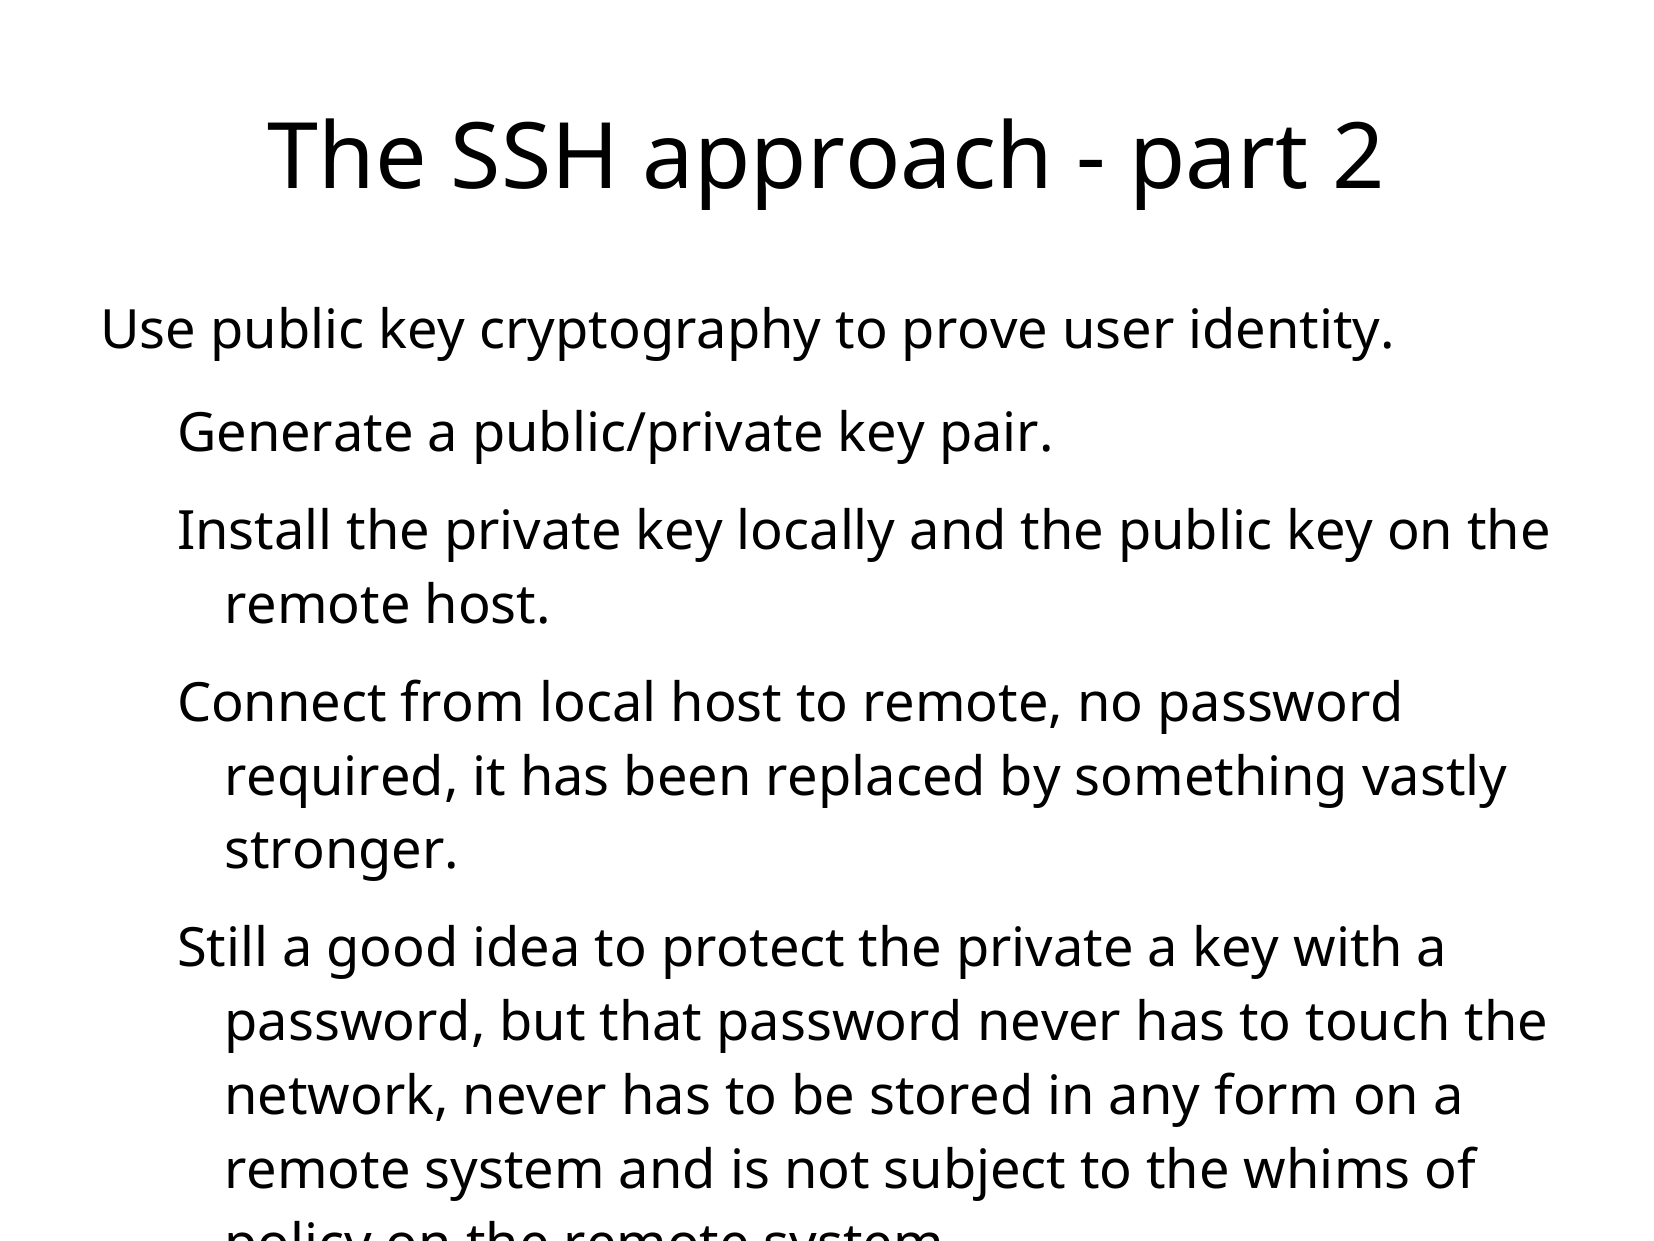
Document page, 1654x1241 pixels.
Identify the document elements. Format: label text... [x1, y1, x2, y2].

list Use public key cryptography to prove user identity. Generate a public/private key pair. Install the private key locally and the public key on the remote host. Connect from local host to remote, no password required, it has been replaced by something vastly stronger. Still a good idea to protect the private a key with a password, but that password never has to touch the network, never has to be stored in any form on a remote system and is not subject to the whims of policy on the remote system. [82, 290, 1571, 1177]
title The SSH approach - part 2 [82, 49, 1571, 257]
